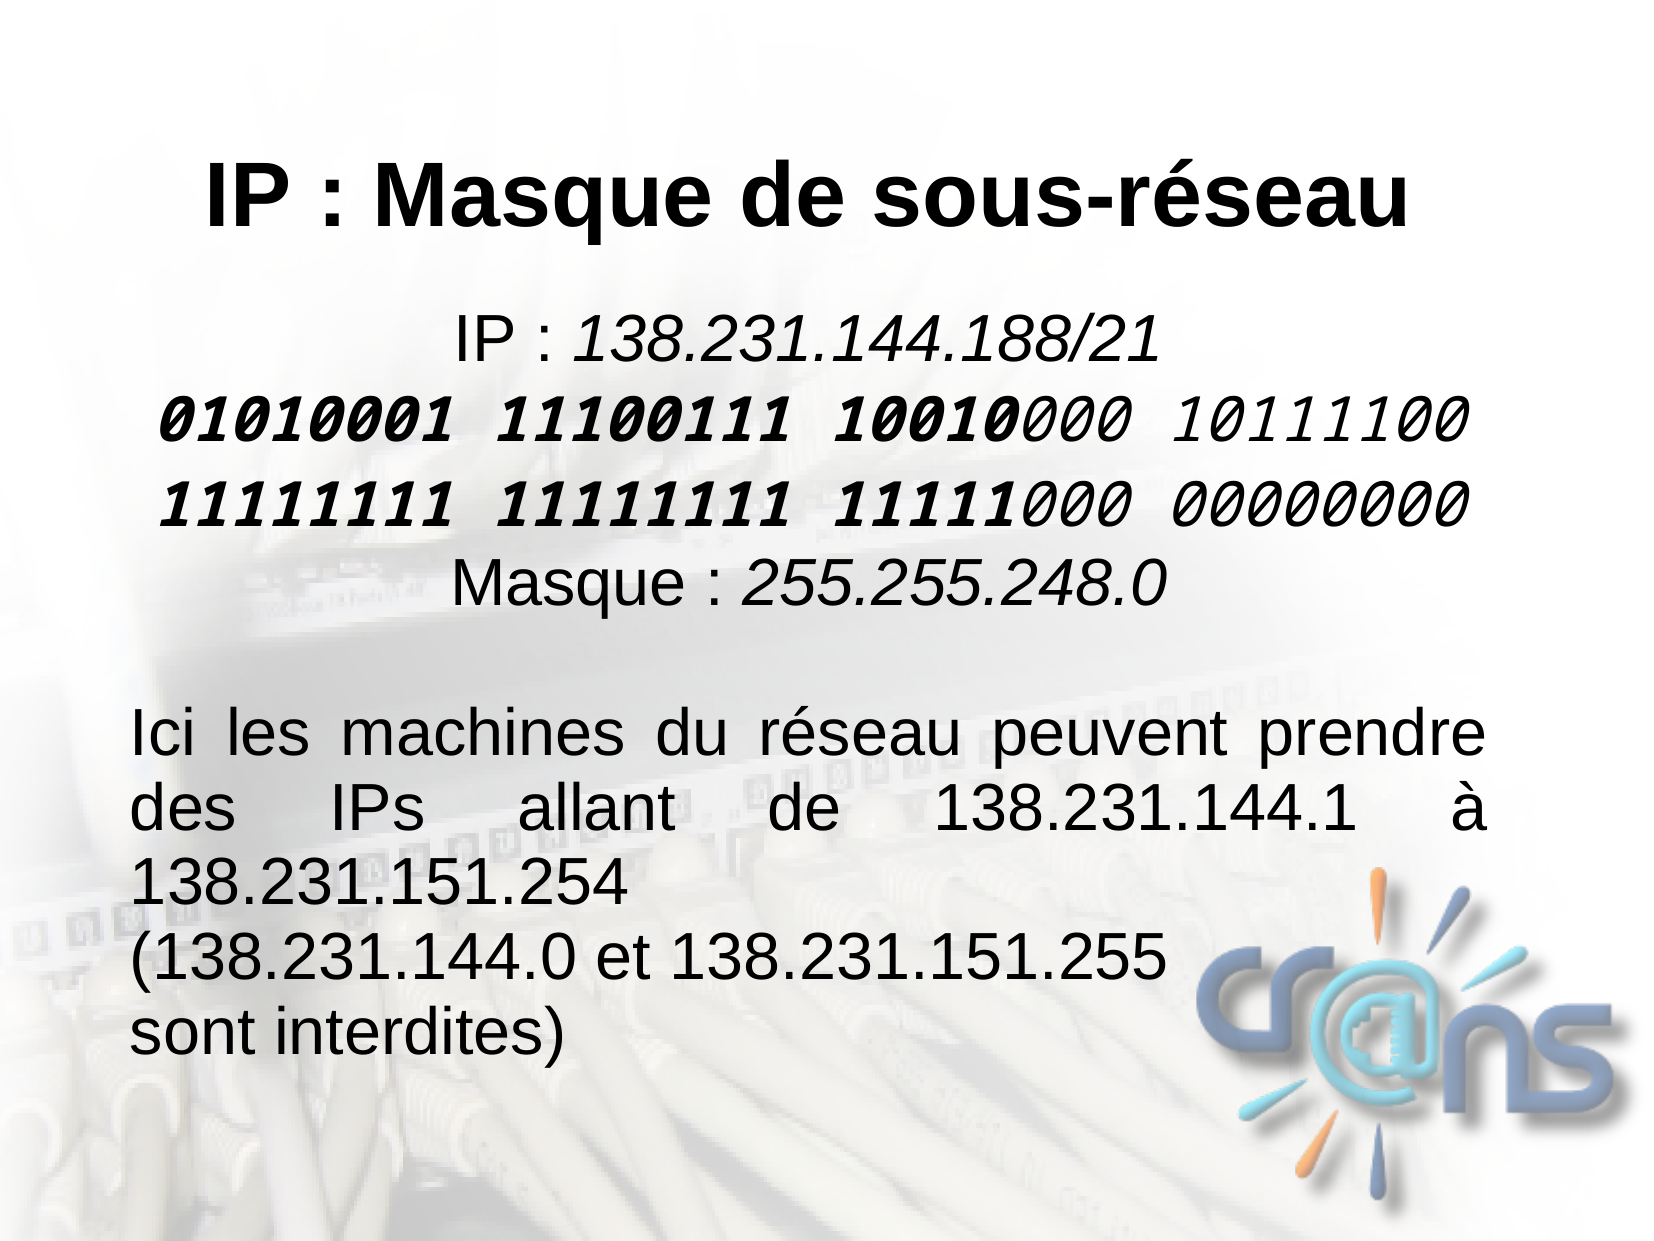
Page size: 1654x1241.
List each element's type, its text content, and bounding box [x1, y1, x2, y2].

subtitle IP : 138.231.144.188/21 01010001 11100111 10010000 10111100 11111111 11111111 11111000 00000000 Masque : 255.255.248.0 Ici les machines du réseau peuvent prendre des IPs allant de 138.231.144.1 à 138.231.151.254 (138.231.144.0 et 138.231.151.255 sont interdites) [129, 313, 1489, 1056]
title IP : Masque de sous-réseau [82, 90, 1536, 298]
picture [0, 0, 1654, 1241]
